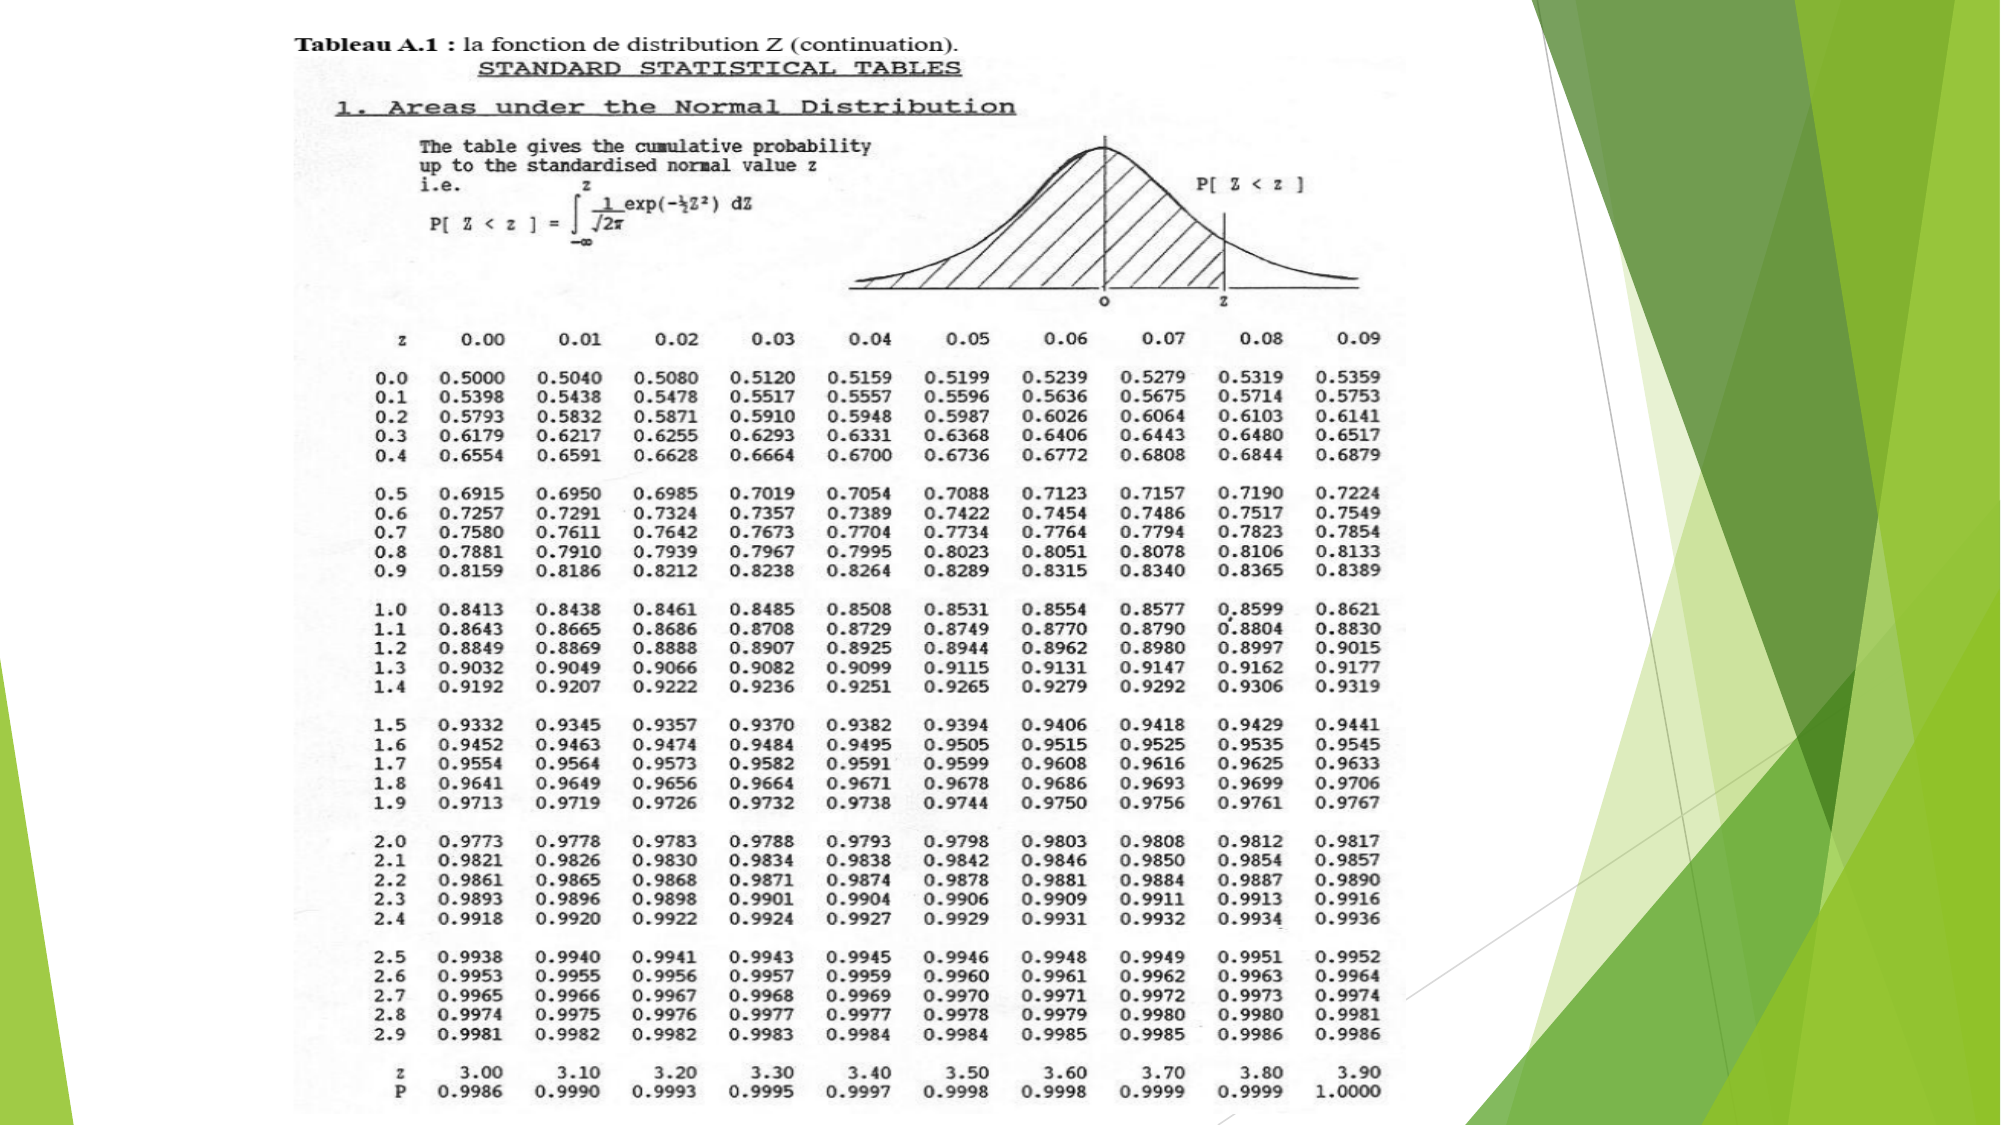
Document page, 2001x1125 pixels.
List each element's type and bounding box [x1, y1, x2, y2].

picture [288, 34, 1406, 1114]
